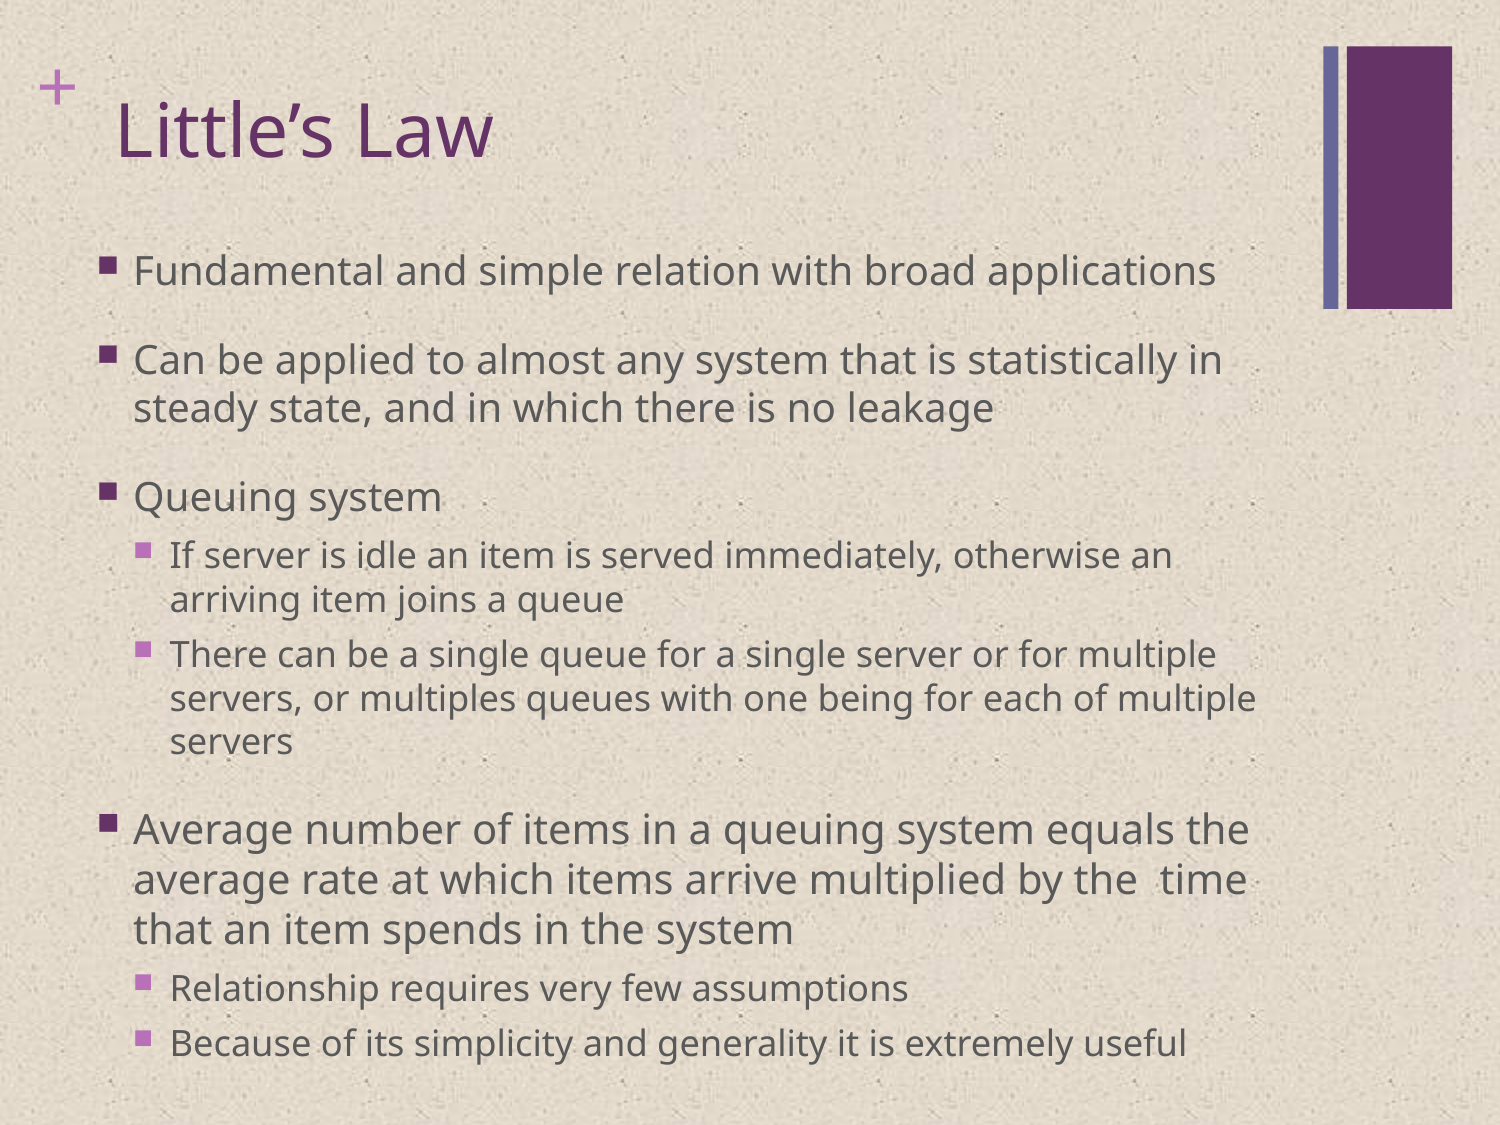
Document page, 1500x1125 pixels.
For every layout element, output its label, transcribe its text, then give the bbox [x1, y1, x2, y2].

list Fundamental and simple relation with broad applications Can be applied to almost any system that is statistically in steady state, and in which there is no leakage Queuing system If server is idle an item is served immediately, otherwise an arriving item joins a queue There can be a single queue for a single server or for multiple servers, or multiples queues with one being for each of multiple servers Average number of items in a queuing system equals the average rate at which items arrive multiplied by the time that an item spends in the system Relationship requires very few assumptions Because of its simplicity and generality it is extremely useful [81, 237, 1322, 1075]
title Little’s Law [99, 75, 1340, 259]
picture [0, 0, 1500, 1125]
